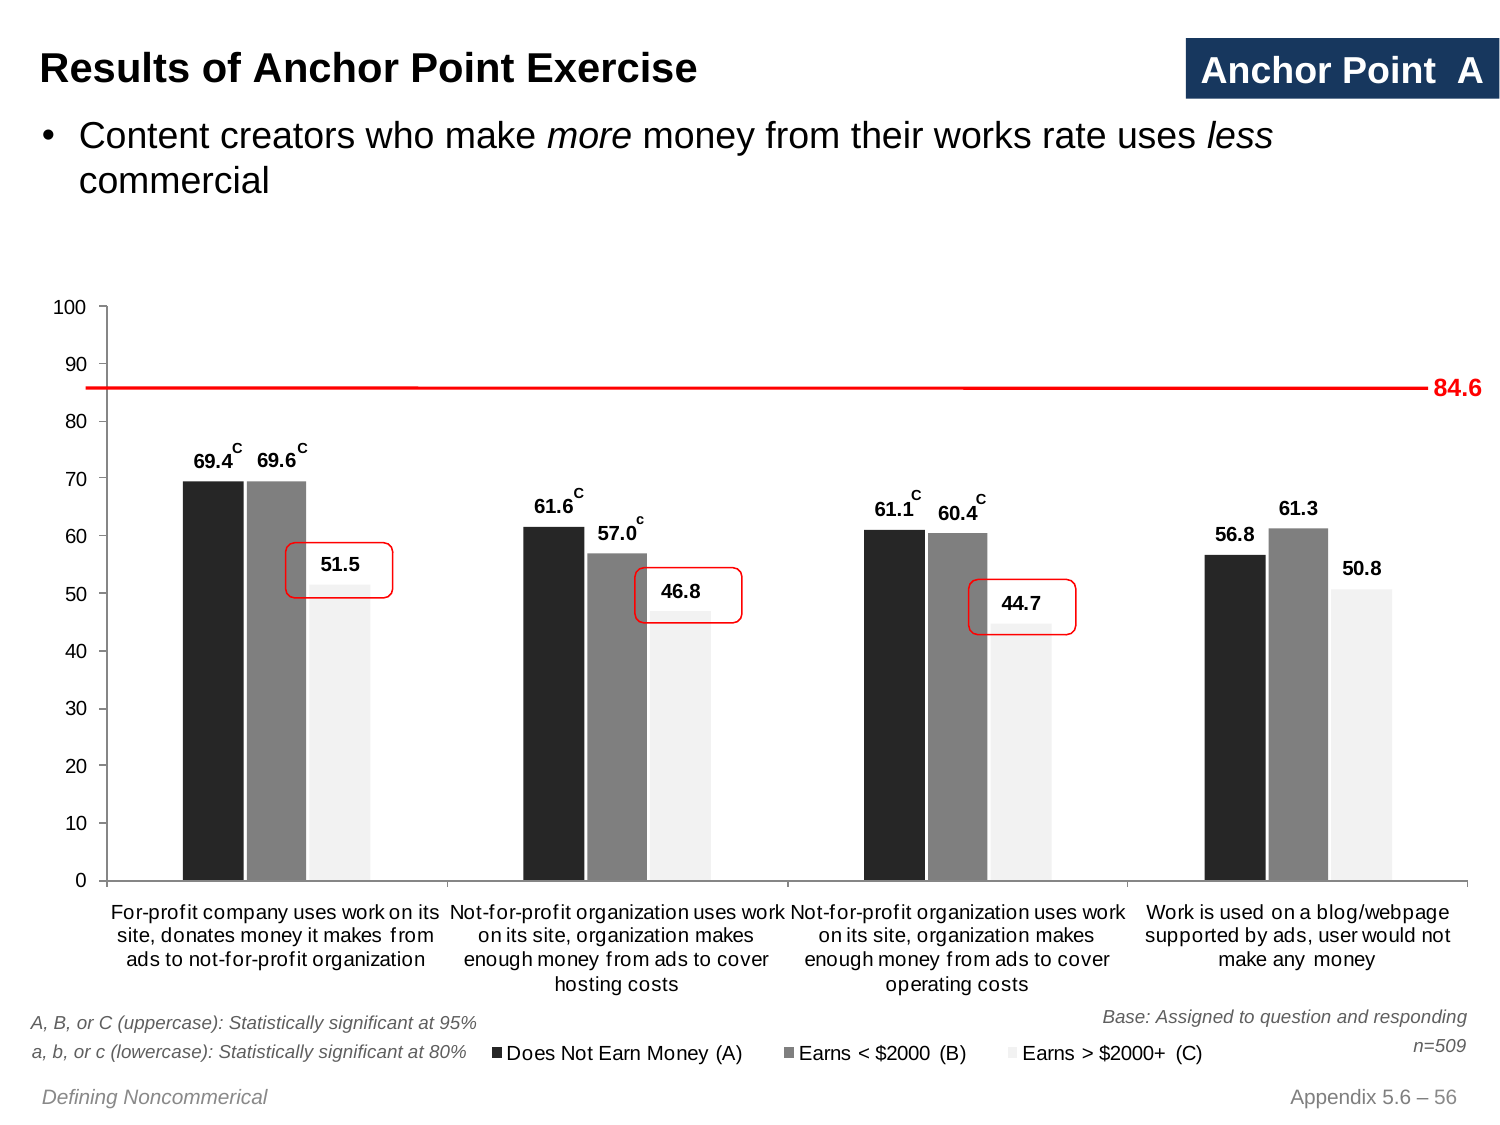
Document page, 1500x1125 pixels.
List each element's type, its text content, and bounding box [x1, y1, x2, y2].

text_box Results of Anchor Point Exercise [24, 27, 1454, 110]
text_box n=509 [1166, 1035, 1482, 1064]
text_box c [621, 502, 681, 536]
text_box Anchor Point A [1185, 38, 1500, 99]
text_box Appendix 5.6 – <number> [1121, 1066, 1472, 1125]
text_box Base: Assigned to question and responding [1023, 996, 1482, 1035]
text_box Defining Noncommerical [27, 1066, 503, 1125]
text_box C [558, 476, 618, 510]
text_box C [961, 482, 1021, 516]
text_box 84.6 [1418, 364, 1500, 410]
text_box C [217, 431, 277, 465]
picture [39, 279, 1469, 1125]
text_box a, b, or c (lowercase): Statistically significant at 80% [17, 1042, 495, 1071]
text_box C [282, 431, 342, 465]
text_box A, B, or C (uppercase): Statistically significant at 95% [16, 1003, 513, 1042]
text_box Content creators who make more money from their works rate uses less commercial [27, 110, 1396, 210]
text_box C [896, 478, 955, 512]
